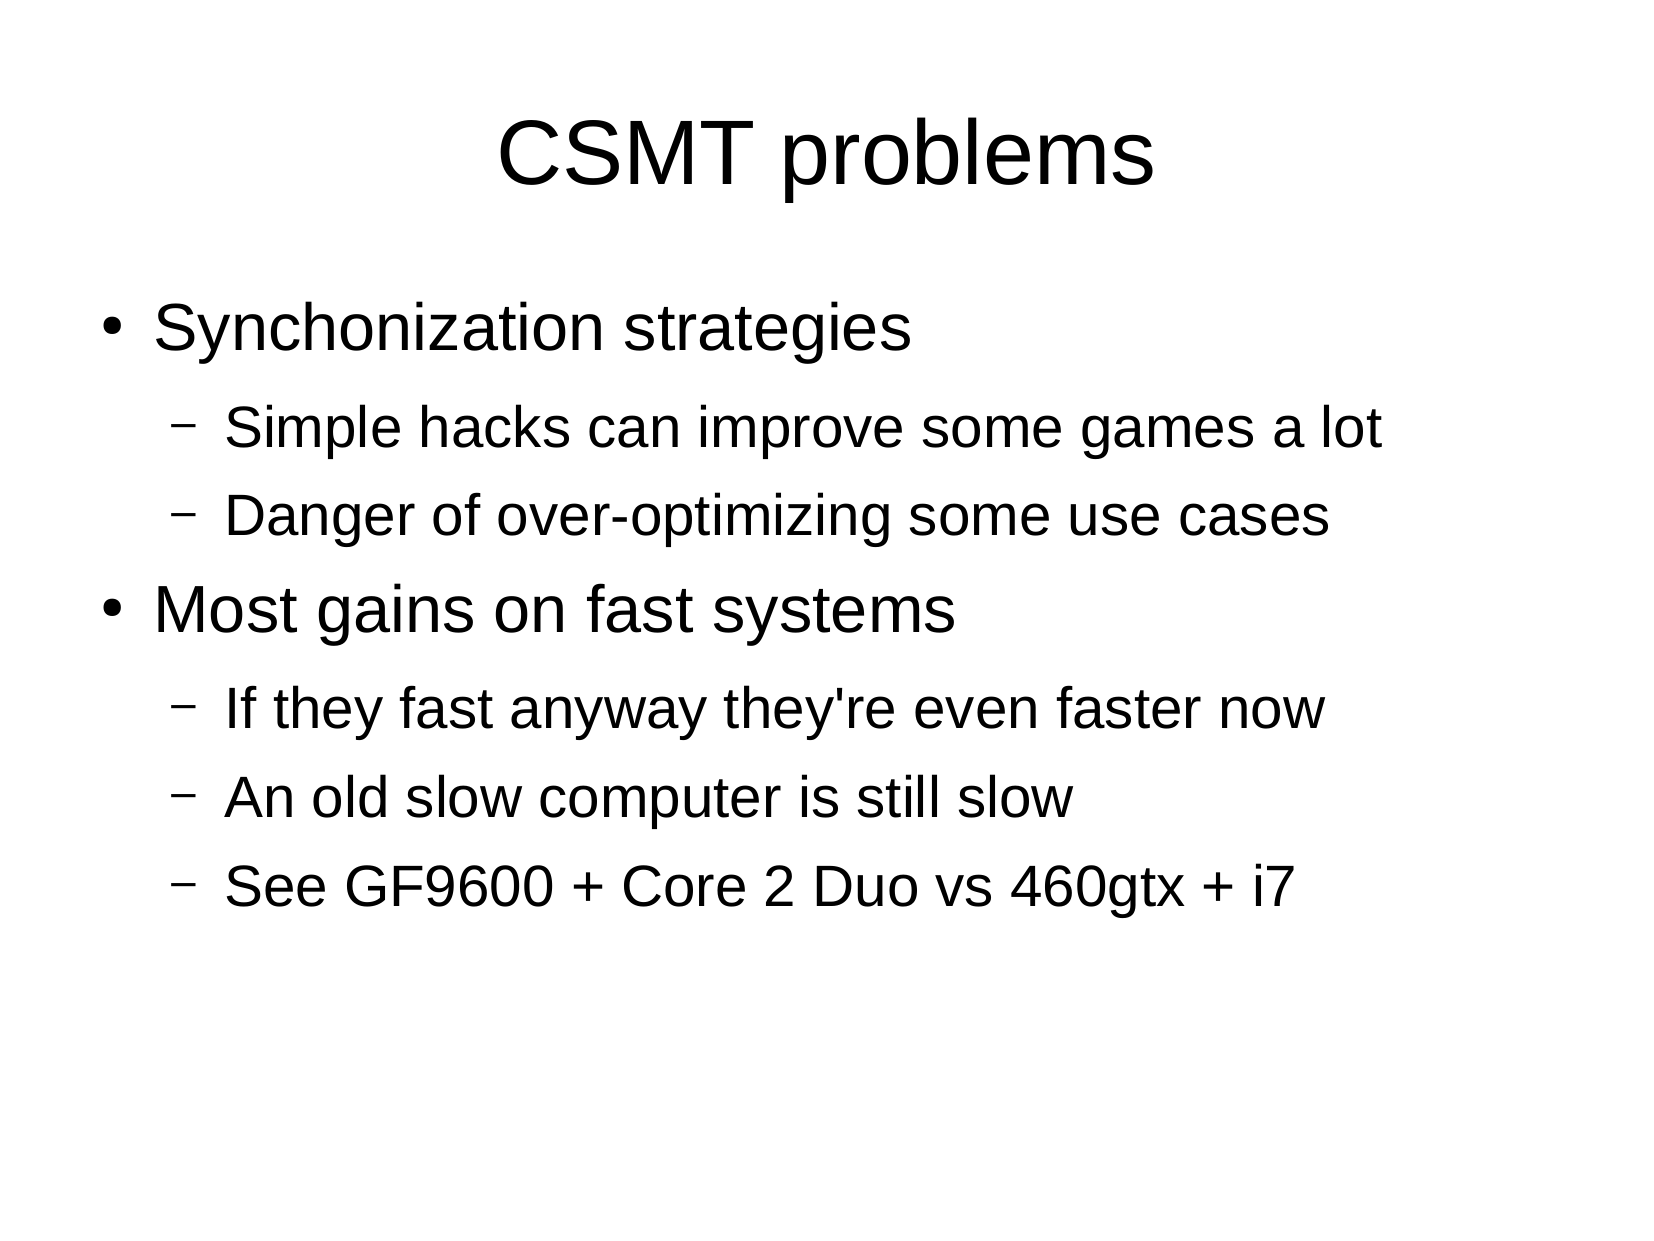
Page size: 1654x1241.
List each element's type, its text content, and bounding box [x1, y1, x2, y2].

list Synchonization strategies Simple hacks can improve some games a lot Danger of over-optimizing some use cases Most gains on fast systems If they fast anyway they're even faster now An old slow computer is still slow See GF9600 + Core 2 Duo vs 460gtx + i7 [82, 290, 1571, 1010]
title CSMT problems [82, 49, 1571, 257]
